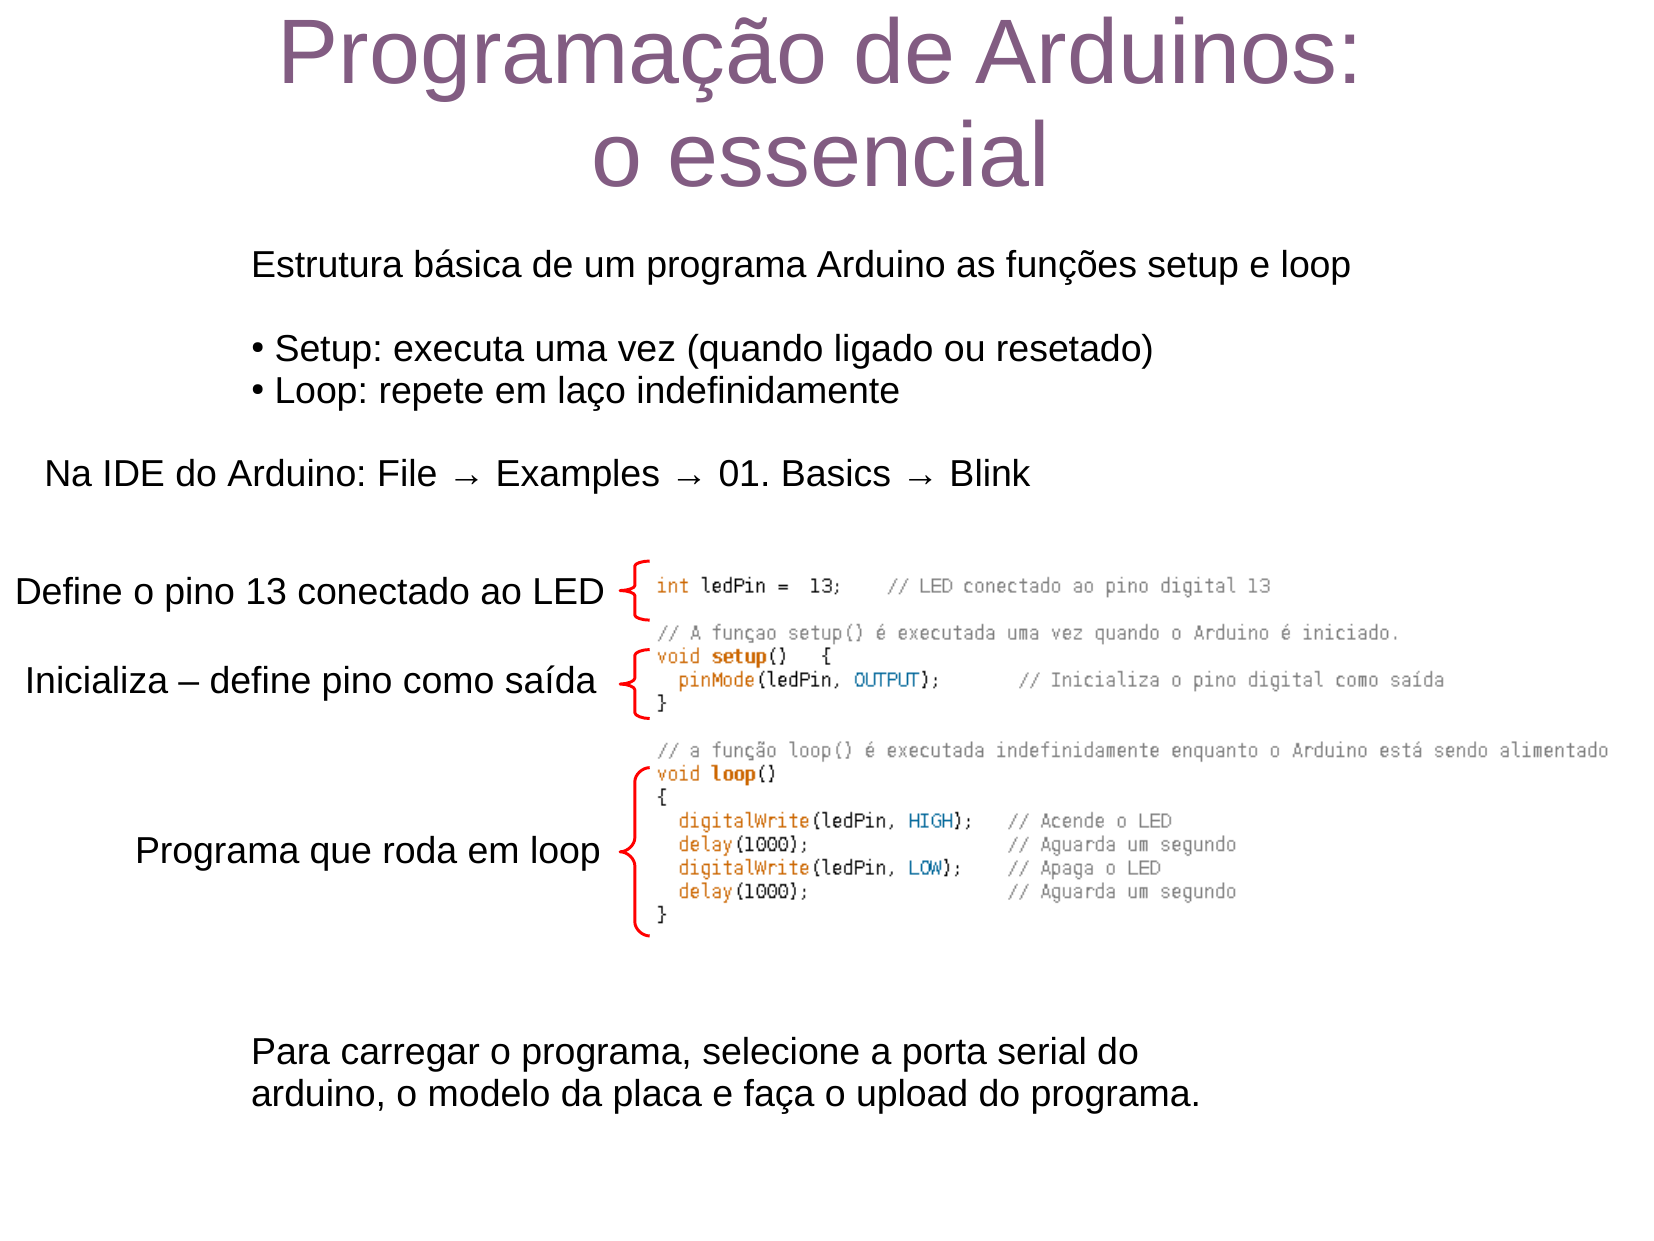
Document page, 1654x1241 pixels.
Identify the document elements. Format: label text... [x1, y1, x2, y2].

text_box Programa que roda em loop [120, 821, 616, 879]
text_box Para carregar o programa, selecione a porta serial do arduino, o modelo da placa e faça o upload do programa. [236, 1023, 1299, 1123]
title Programação de Arduinos: o essencial [76, 1, 1565, 207]
picture [649, 560, 1620, 936]
text_box Na IDE do Arduino: File → Examples → 01. Basics → Blink [29, 445, 1046, 502]
text_box Inicializa – define pino como saída [10, 651, 612, 709]
text_box Define o pino 13 conectado ao LED [0, 563, 621, 621]
text_box Estrutura básica de um programa Arduino as funções setup e loop Setup: executa uma vez (quando ligado ou resetado) Loop: repete em laço indefinidamente [236, 236, 1447, 461]
